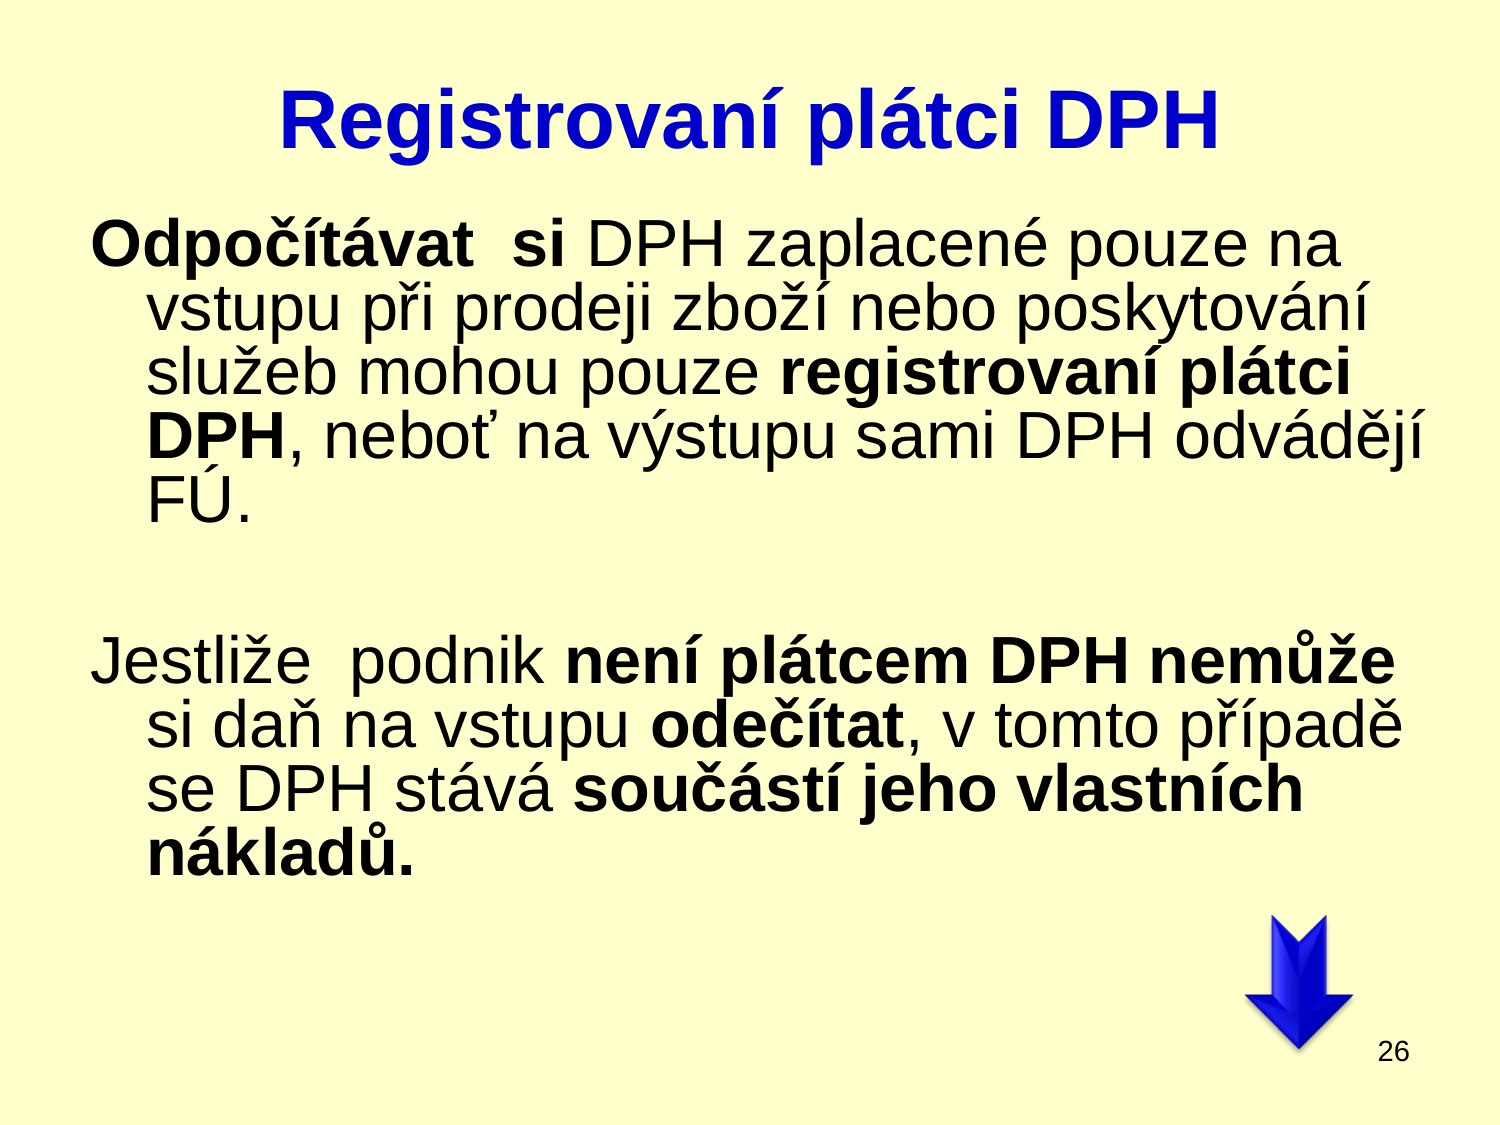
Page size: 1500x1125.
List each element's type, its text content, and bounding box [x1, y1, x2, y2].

text_box <číslo> [1074, 1024, 1426, 1103]
picture [1235, 910, 1363, 1063]
title Registrovaní plátci DPH [75, 45, 1426, 185]
list Odpočítávat si DPH zaplacené pouze na vstupu při prodeji zboží nebo poskytování služeb mohou pouze registrovaní plátci DPH, neboť na výstupu sami DPH odvádějí FÚ. Jestliže podnik není plátcem DPH nemůže si daň na vstupu odečítat, v tomto případě se DPH stává součástí jeho vlastních nákladů. [74, 208, 1459, 1006]
